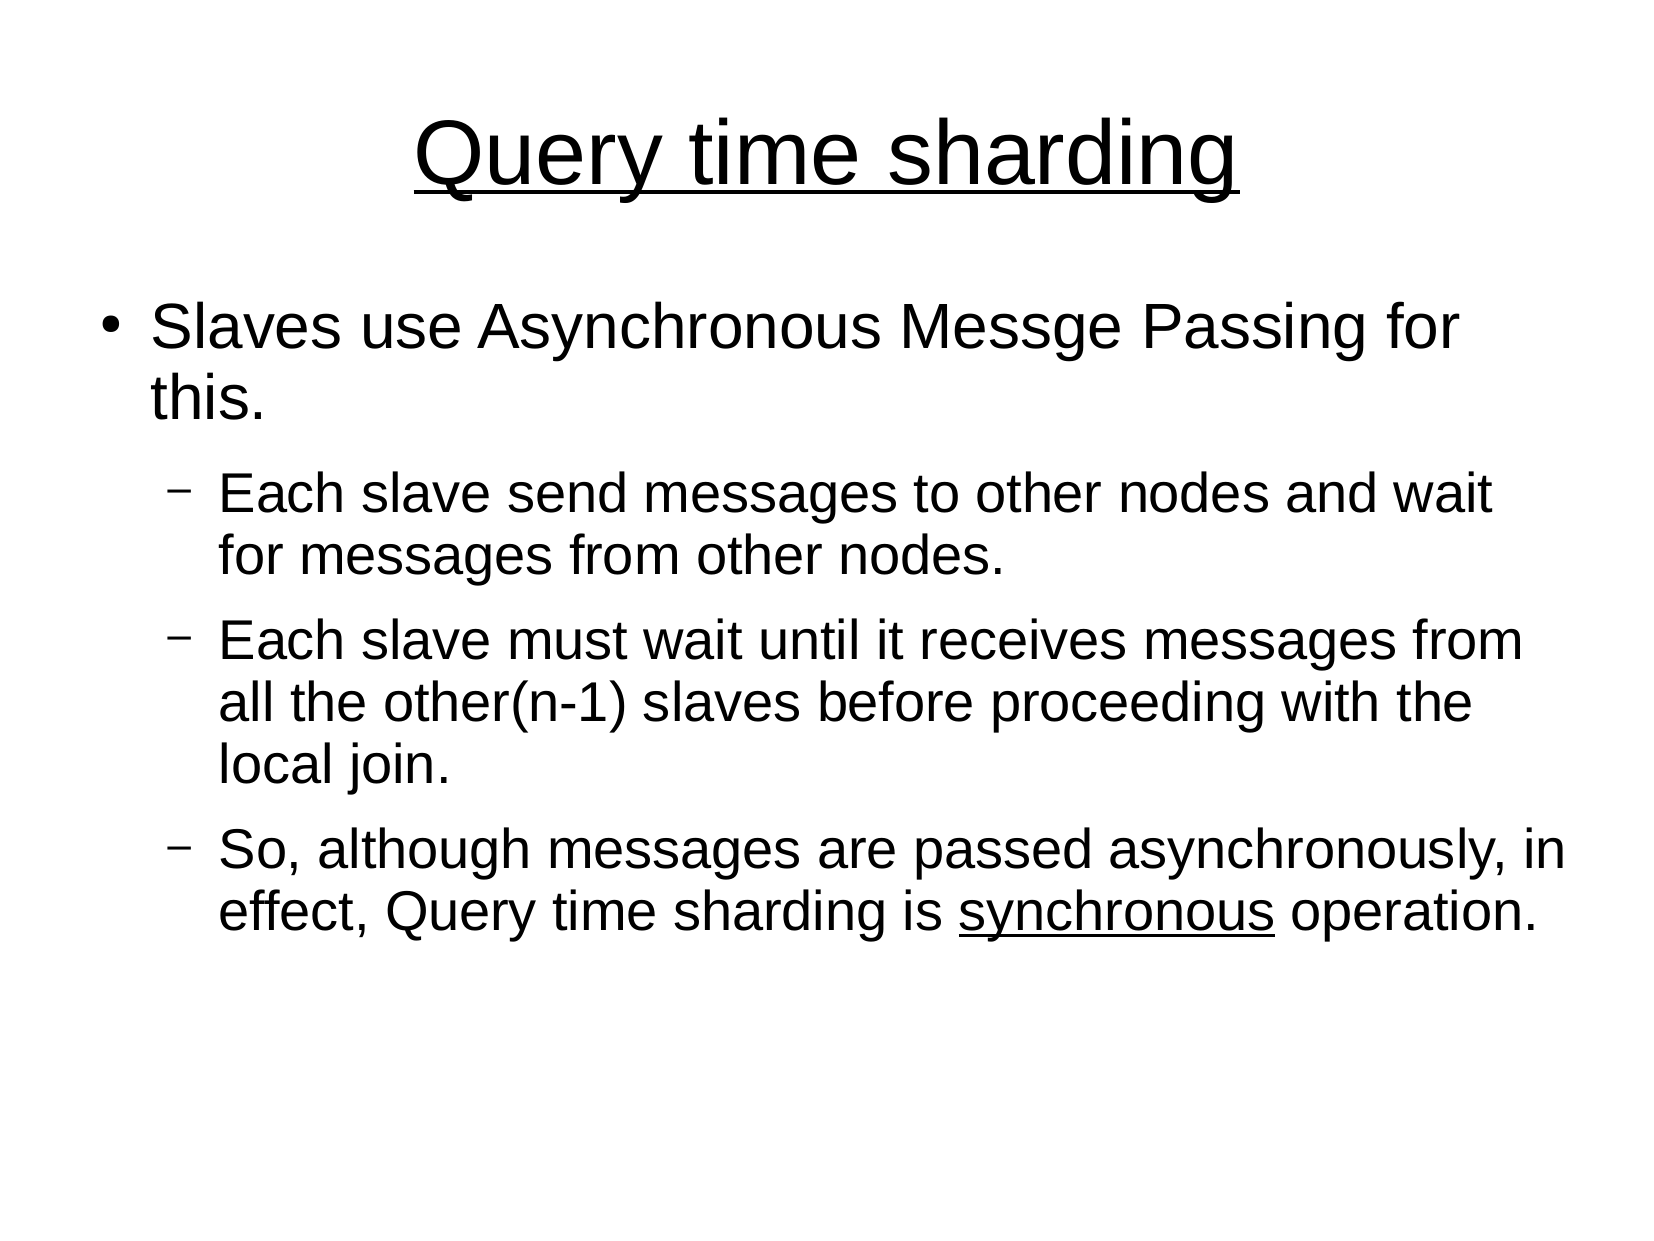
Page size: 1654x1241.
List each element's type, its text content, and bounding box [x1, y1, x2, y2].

title Query time sharding [82, 49, 1571, 257]
list Slaves use Asynchronous Messge Passing for this. Each slave send messages to other nodes and wait for messages from other nodes. Each slave must wait until it receives messages from all the other(n-1) slaves before proceeding with the local join. So, although messages are passed asynchronously, in effect, Query time sharding is synchronous operation. [82, 290, 1571, 1010]
